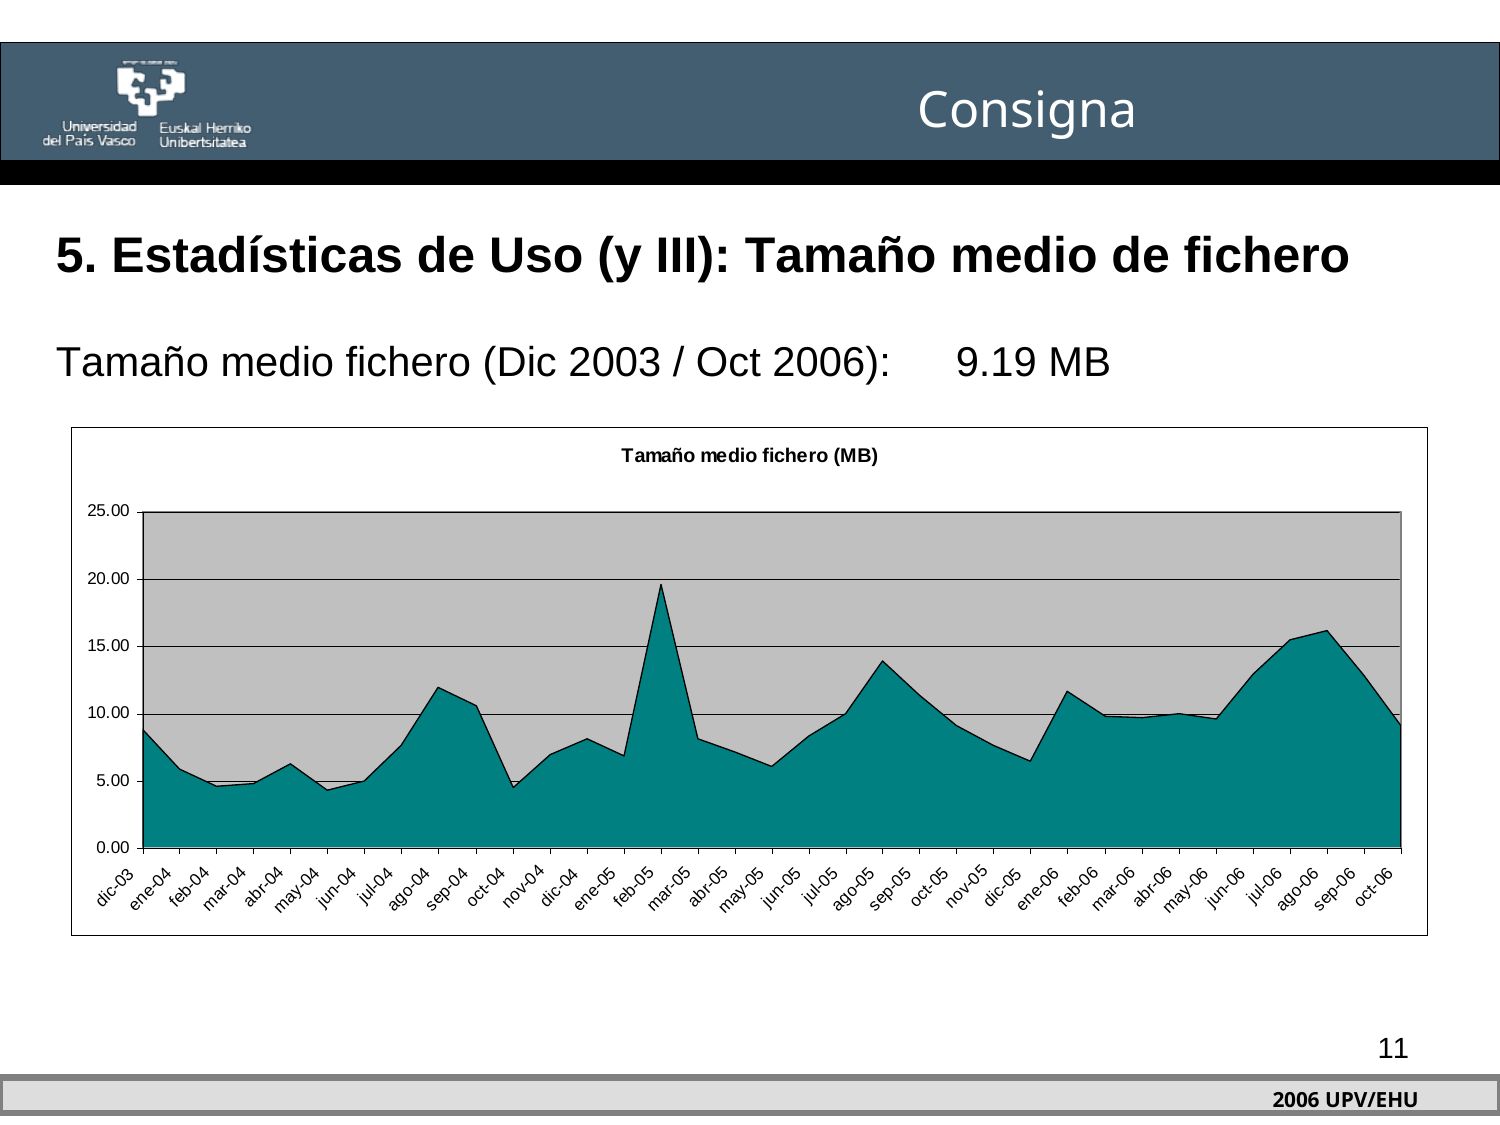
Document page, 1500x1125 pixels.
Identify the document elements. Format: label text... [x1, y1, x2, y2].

text_box Consigna [620, 66, 1436, 151]
picture [4, 42, 290, 160]
text_box [0, 1077, 1257, 1113]
chart [64, 420, 1436, 942]
text_box 5. Estadísticas de Uso (y III): Tamaño medio de fichero Tamaño medio fichero (Dic 2003 / Oct 2006): 9.19 MB [41, 220, 1471, 394]
text_box [0, 42, 1500, 185]
text_box 2006 UPV/EHU [1257, 1077, 1500, 1122]
